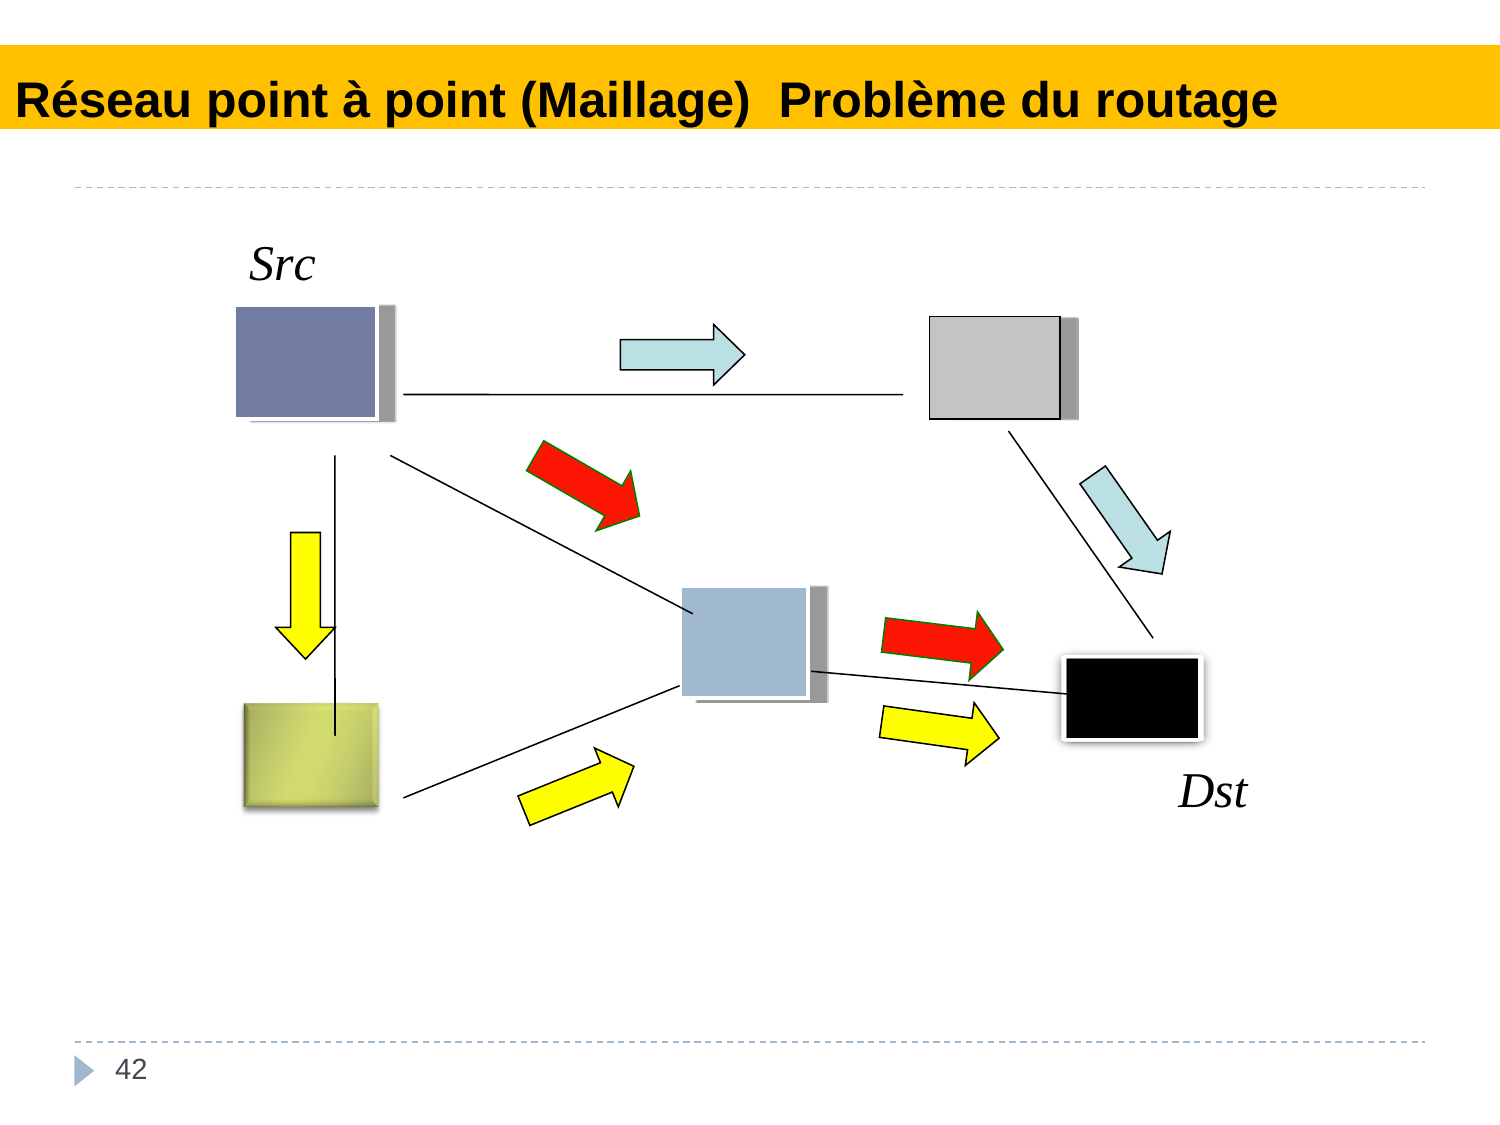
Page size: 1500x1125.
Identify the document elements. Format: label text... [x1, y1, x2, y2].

text_box [234, 304, 378, 419]
picture [1045, 644, 1219, 755]
text_box Src [234, 222, 368, 299]
text_box [929, 316, 1060, 419]
text_box 24 [100, 1042, 426, 1103]
text_box Dst [1163, 749, 1263, 826]
text_box [517, 747, 634, 826]
text_box [881, 611, 1004, 681]
text_box Réseau point à point (Maillage) Problème du routage [0, 45, 1500, 129]
text_box [1079, 466, 1171, 574]
text_box [526, 440, 640, 531]
text_box [620, 324, 745, 386]
text_box [275, 532, 336, 660]
text_box [679, 585, 809, 699]
picture [234, 697, 387, 821]
text_box [879, 702, 1000, 766]
